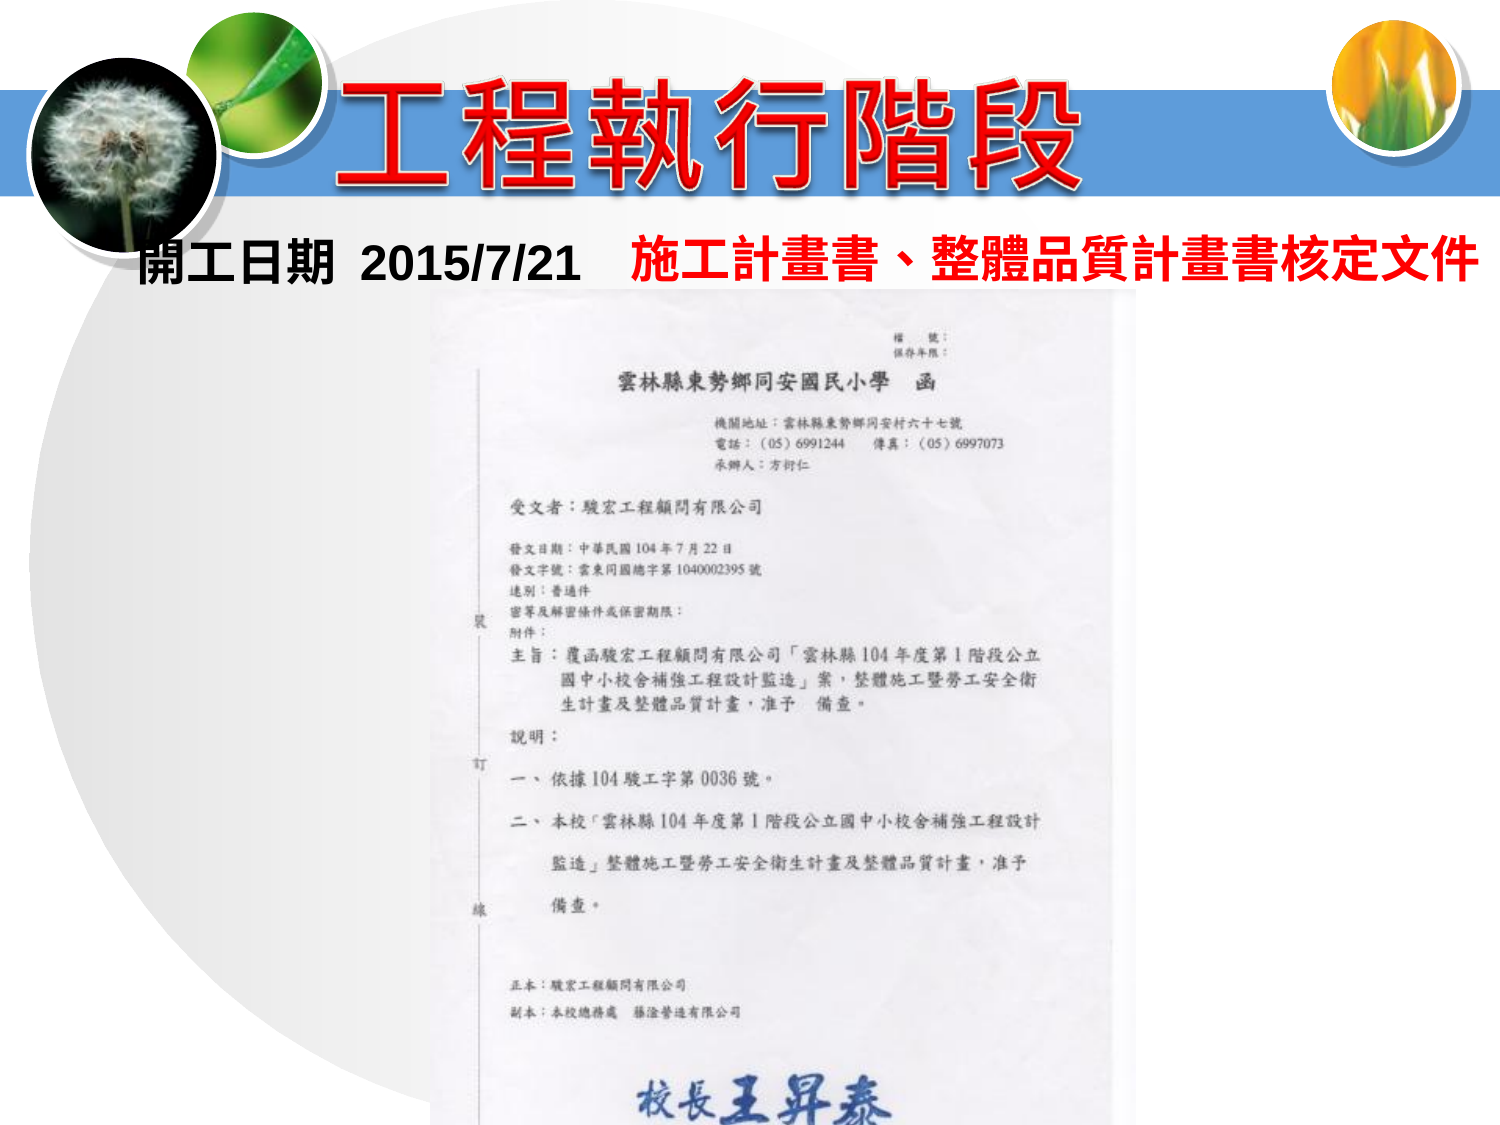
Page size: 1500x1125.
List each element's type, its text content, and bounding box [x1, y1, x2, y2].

text_box 開工日期 2015/7/21 [121, 222, 597, 299]
picture [31, 57, 217, 253]
text_box 施工計畫書、整體品質計畫書核定文件 [615, 219, 1496, 296]
picture [186, 12, 1176, 1125]
picture [1331, 20, 1457, 151]
